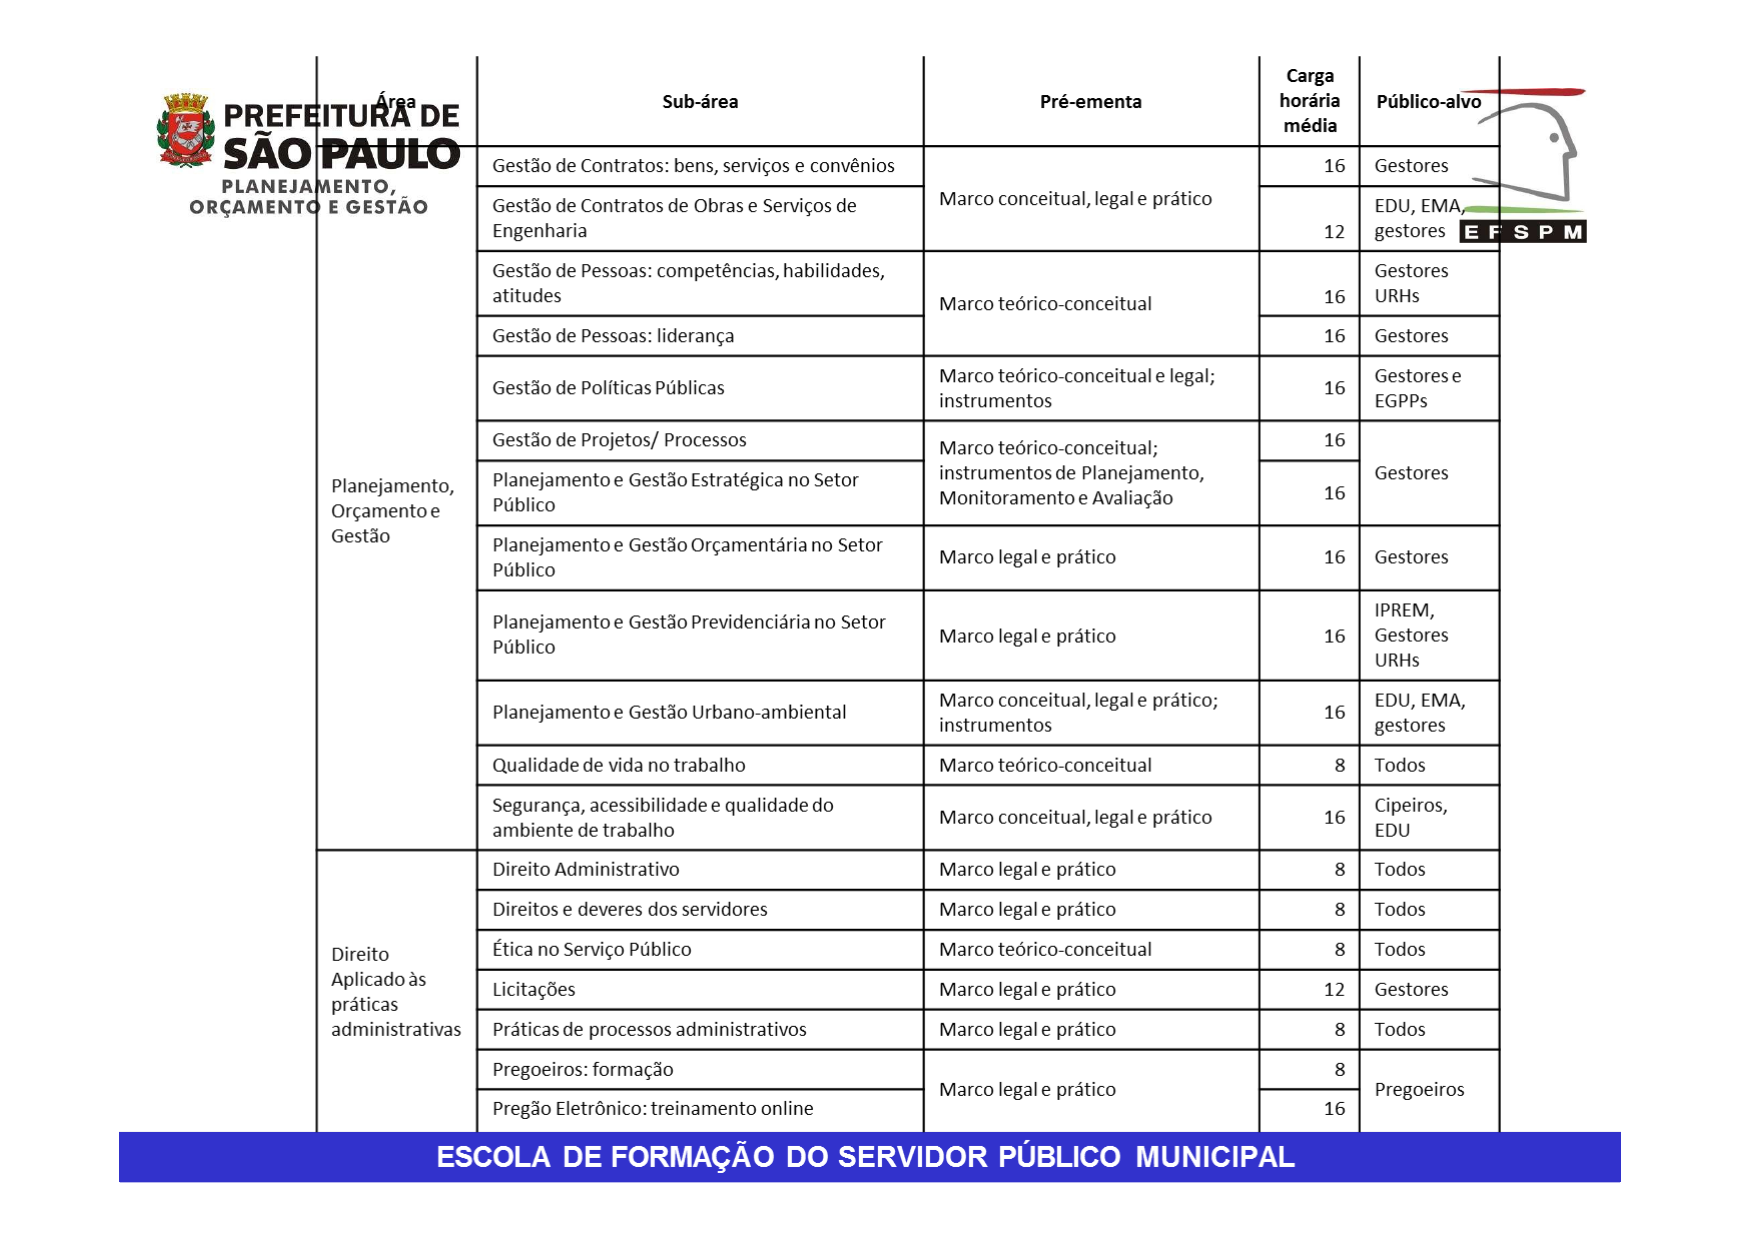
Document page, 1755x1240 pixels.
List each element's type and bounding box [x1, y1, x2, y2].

picture [118, 56, 1621, 1191]
